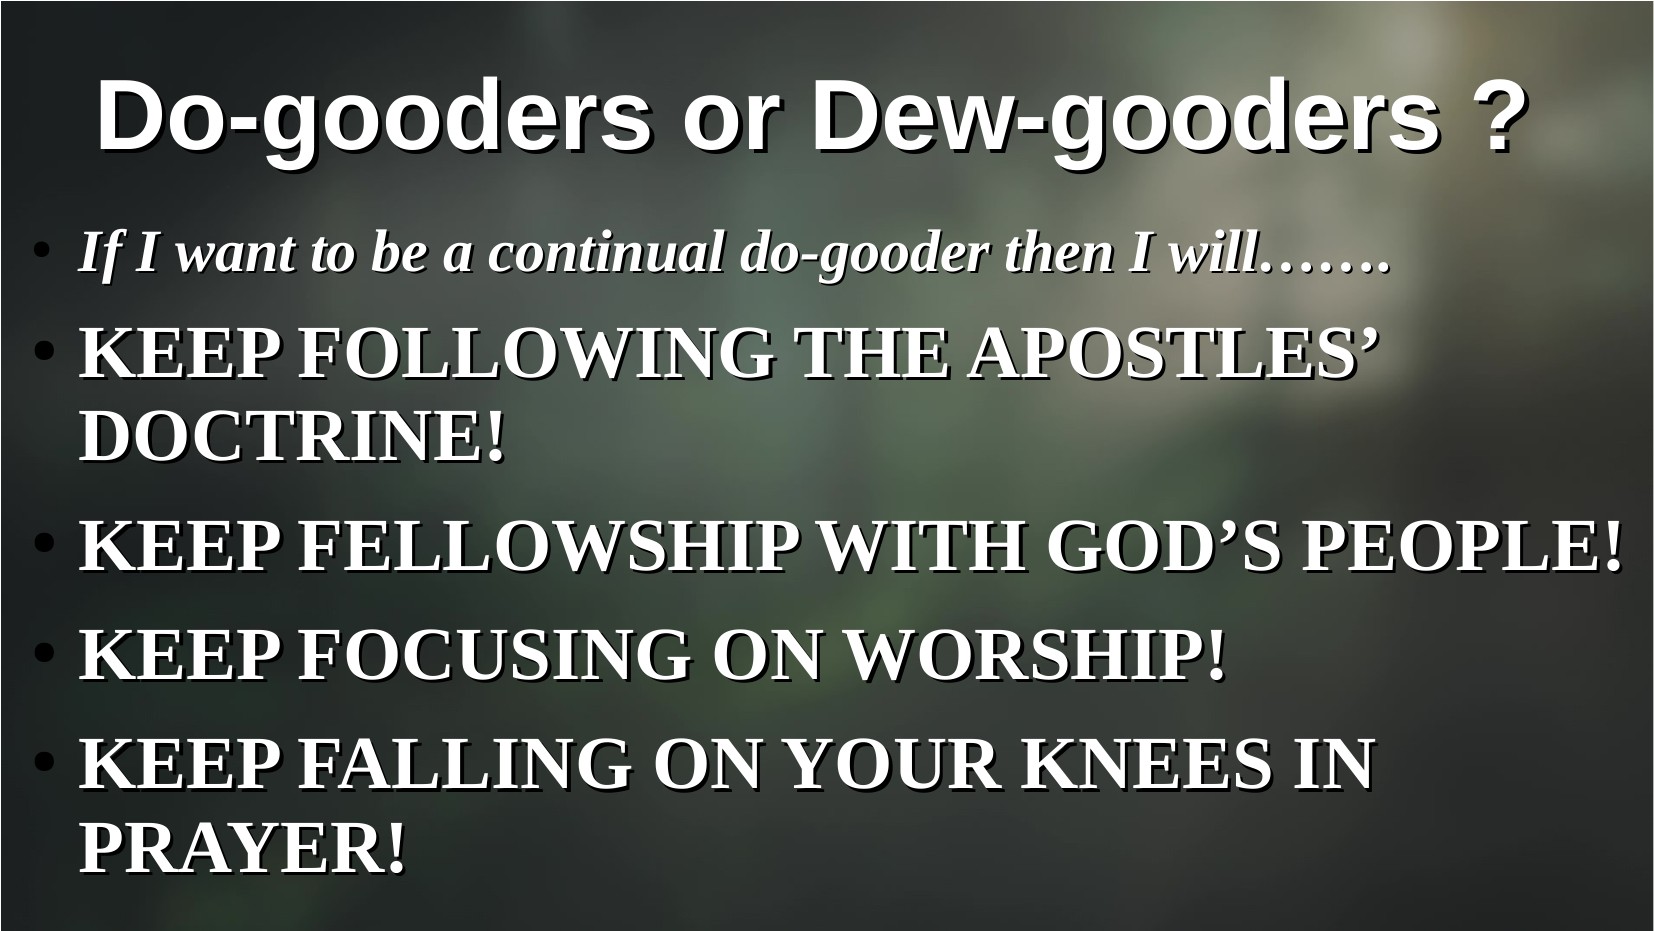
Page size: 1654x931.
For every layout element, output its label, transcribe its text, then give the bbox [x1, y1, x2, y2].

picture [1, 1, 1654, 931]
list If I want to be a continual do-gooder then I will……. KEEP FOLLOWING THE APOSTLES’ DOCTRINE! KEEP FELLOWSHIP WITH GOD’S PEOPLE! KEEP FOCUSING ON WORSHIP! KEEP FALLING ON YOUR KNEES IN PRAYER! [15, 217, 1651, 901]
title Do-gooders or Dew-gooders ? [82, 37, 1571, 193]
